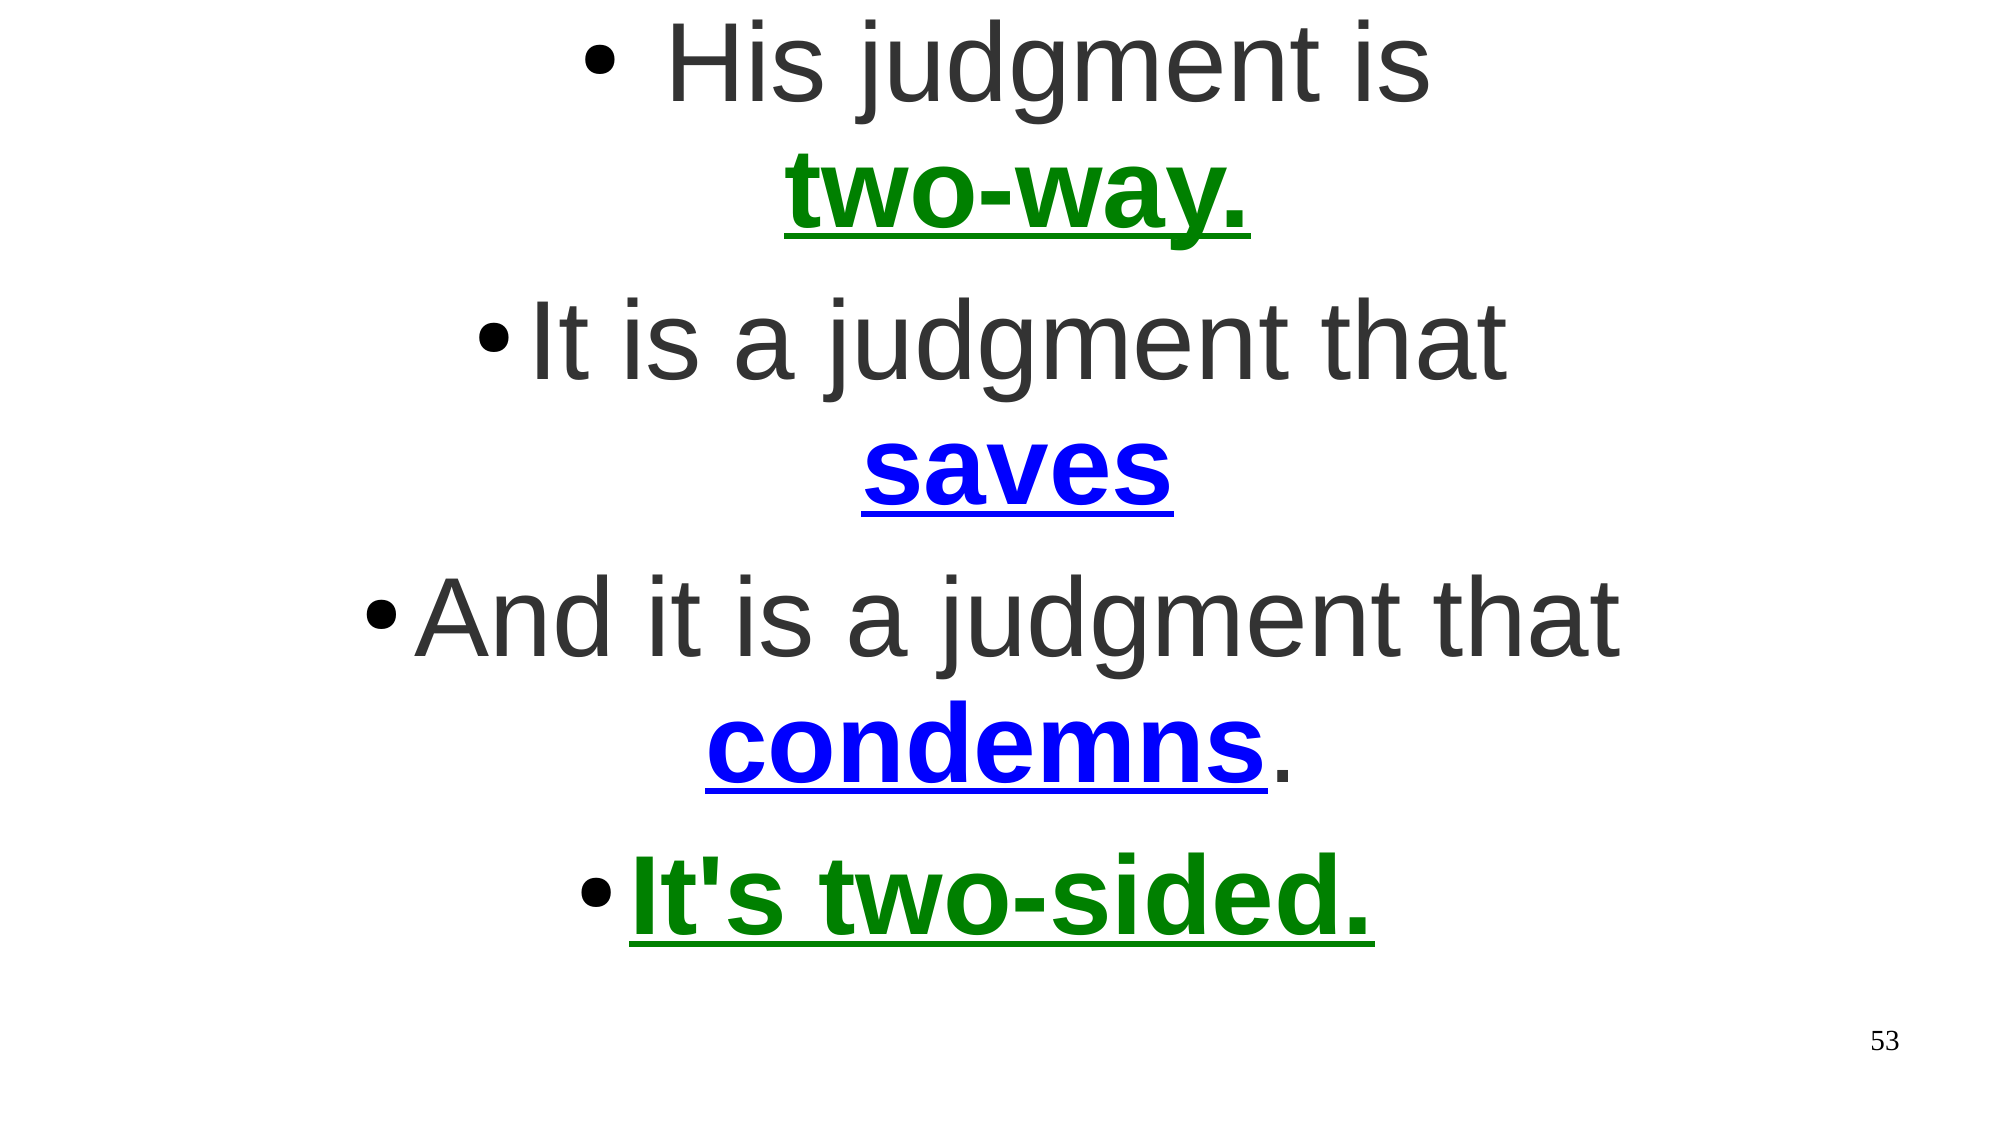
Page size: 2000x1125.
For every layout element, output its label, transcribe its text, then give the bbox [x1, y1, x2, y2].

list His judgment is two-way. It is a judgment that saves And it is a judgment that condemns. It's two-sided. [0, 0, 1996, 1123]
